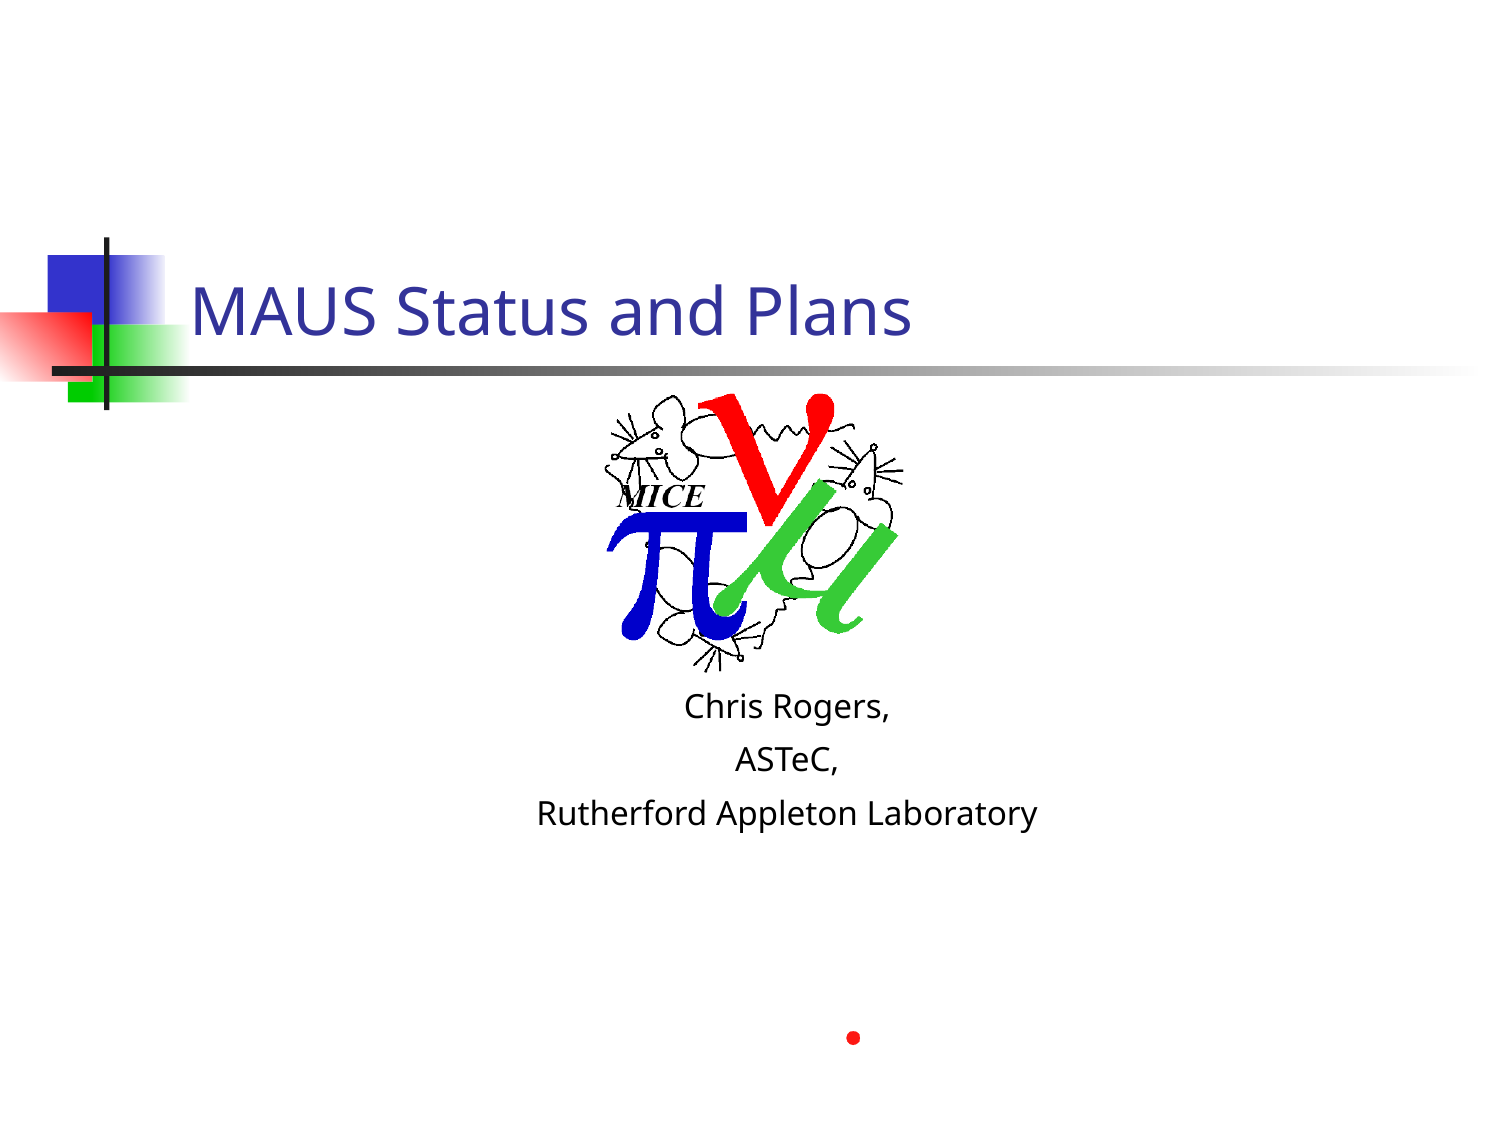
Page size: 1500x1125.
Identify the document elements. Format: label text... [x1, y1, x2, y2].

picture [662, 962, 870, 1081]
title MAUS Status and Plans [174, 159, 1450, 363]
picture [575, 376, 930, 674]
subtitle Chris Rogers, ASTeC, Rutherford Appleton Laboratory [225, 674, 1276, 925]
